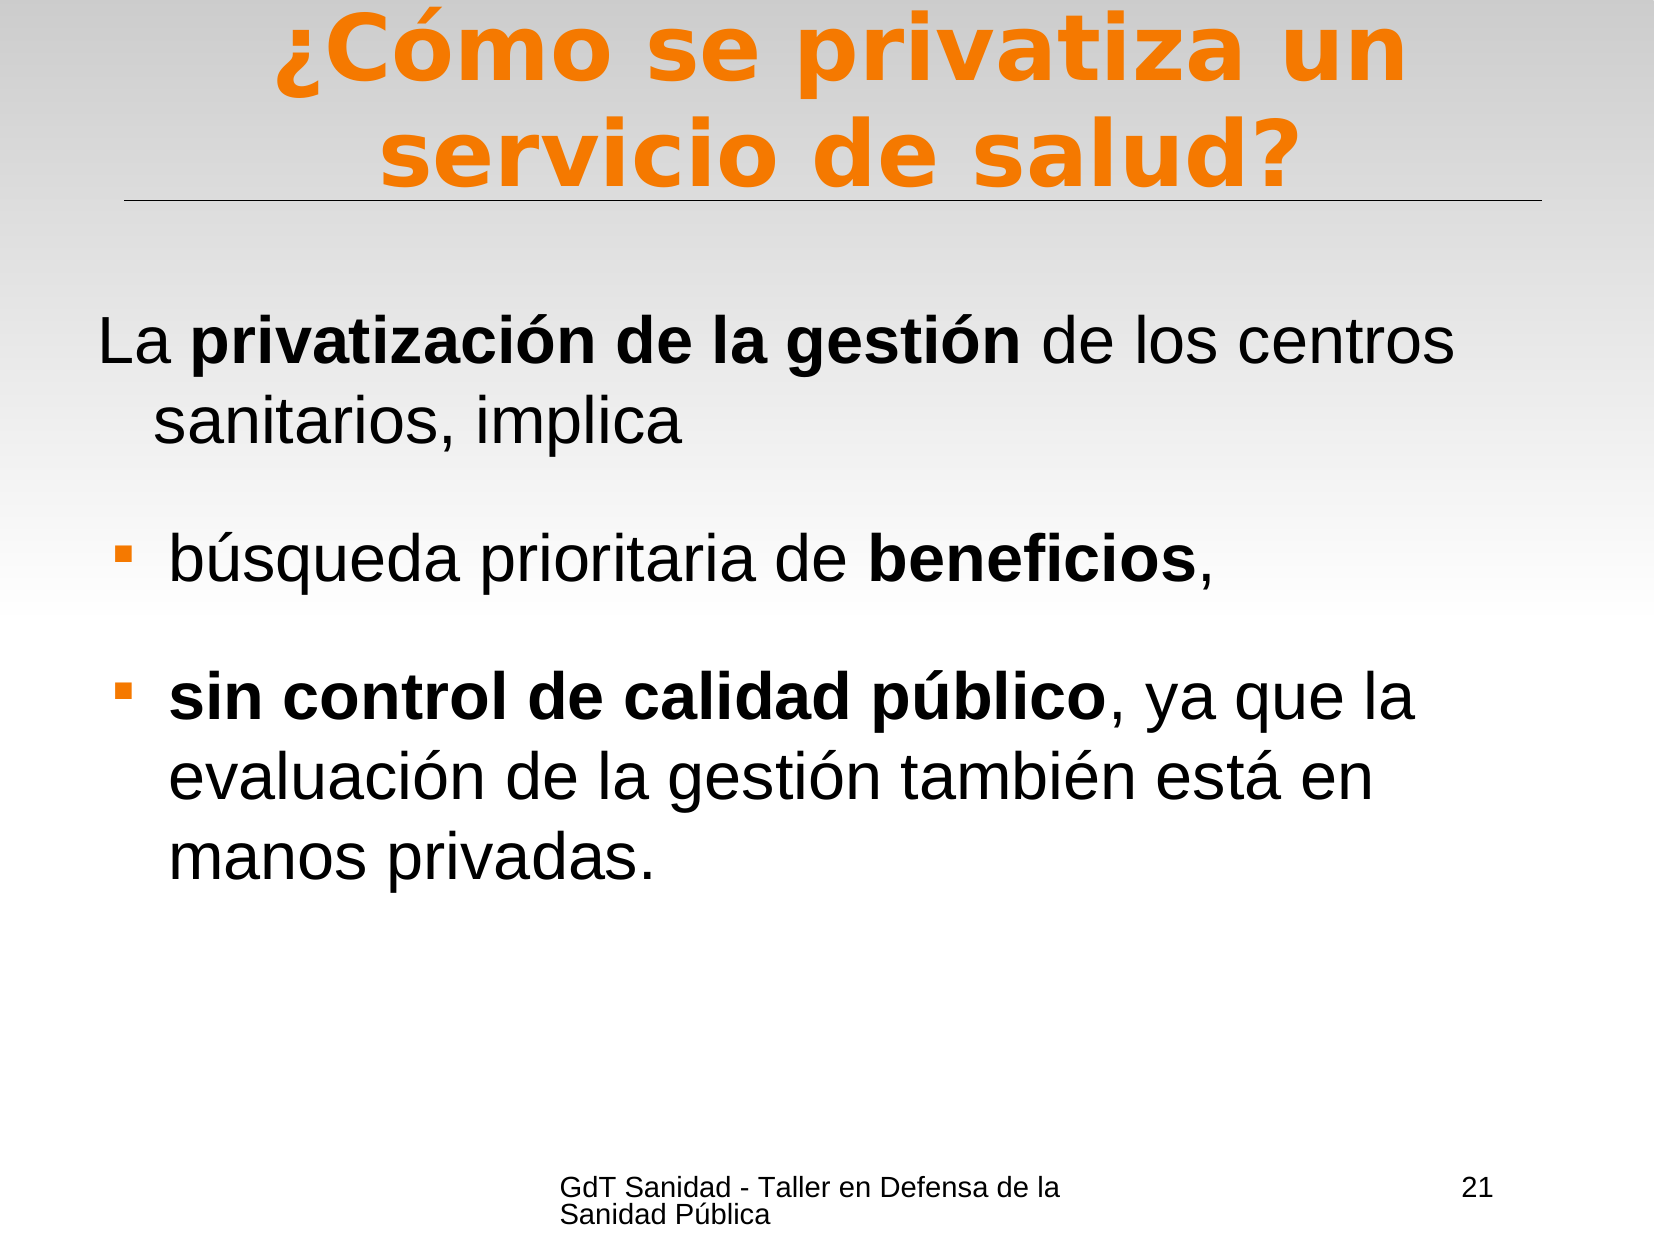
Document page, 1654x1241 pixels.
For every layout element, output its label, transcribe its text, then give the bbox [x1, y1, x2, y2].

title ¿Cómo se privatiza un servicio de salud? [59, 0, 1625, 209]
list La privatización de la gestión de los centros sanitarios, implica búsqueda prioritaria de beneficios, sin control de calidad público, ya que la evaluación de la gestión también está en manos privadas. [82, 289, 1571, 1108]
